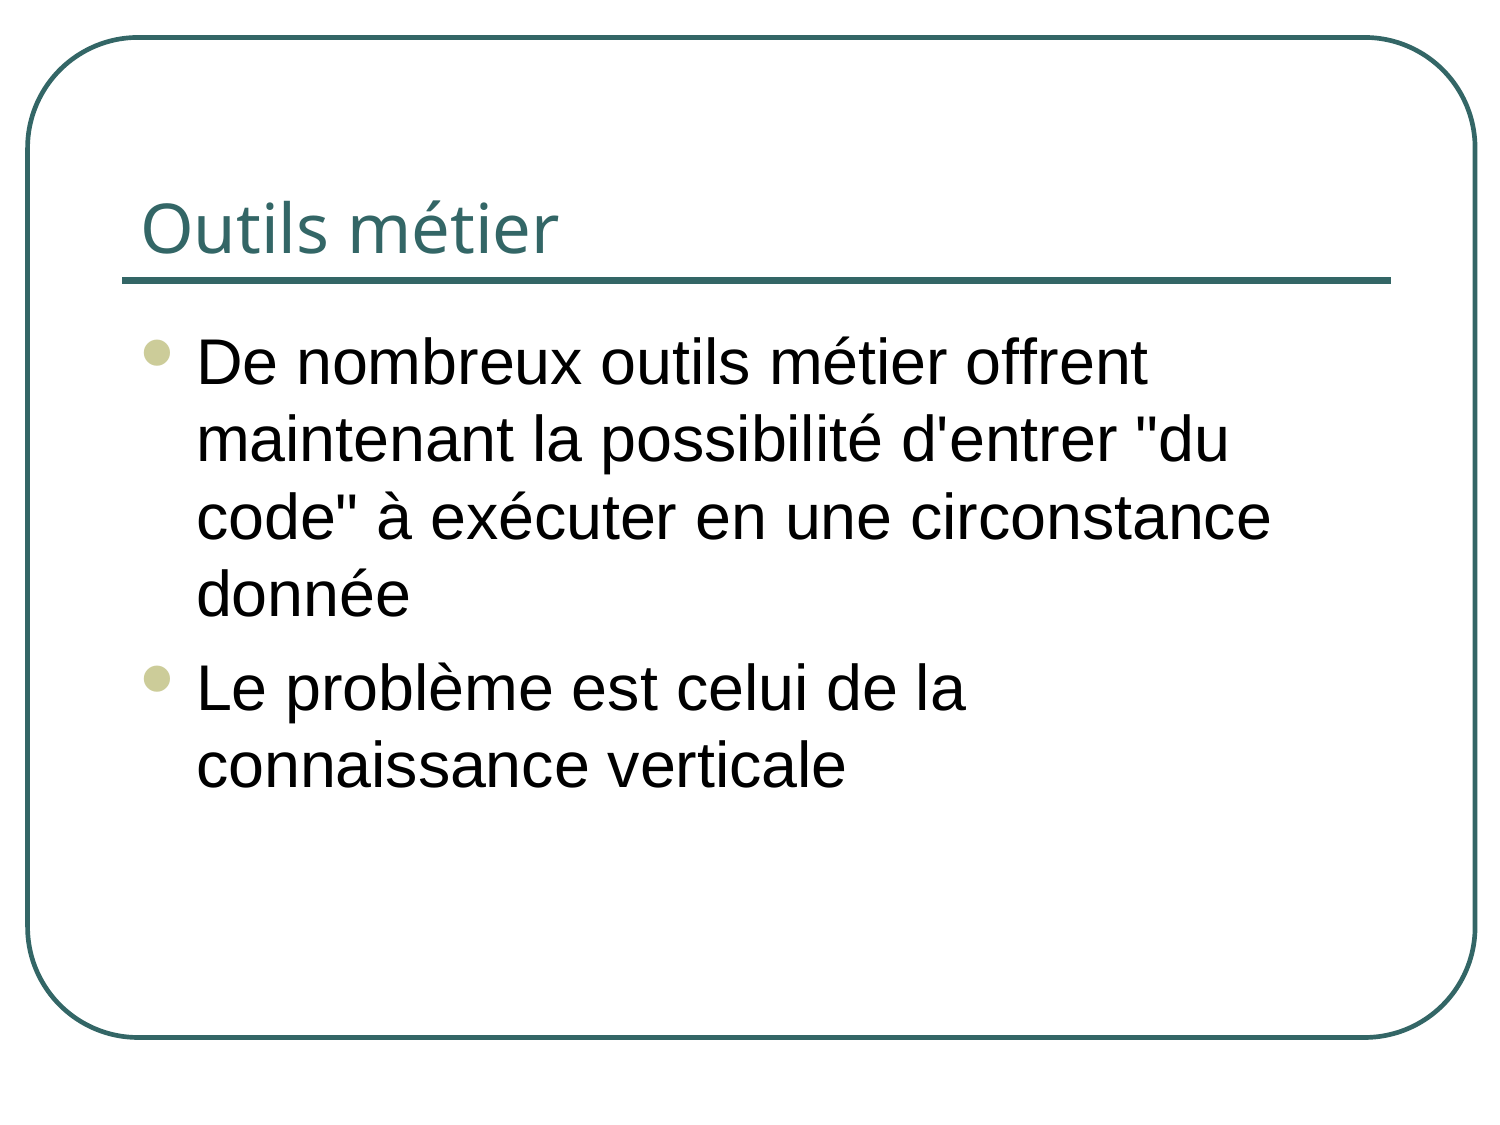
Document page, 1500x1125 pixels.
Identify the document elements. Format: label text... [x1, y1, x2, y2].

list De nombreux outils métier offrent maintenant la possibilité d'entrer "du code" à exécuter en une circonstance donnée Le problème est celui de la connaissance verticale [125, 312, 1388, 976]
title Outils métier [125, 87, 1388, 275]
